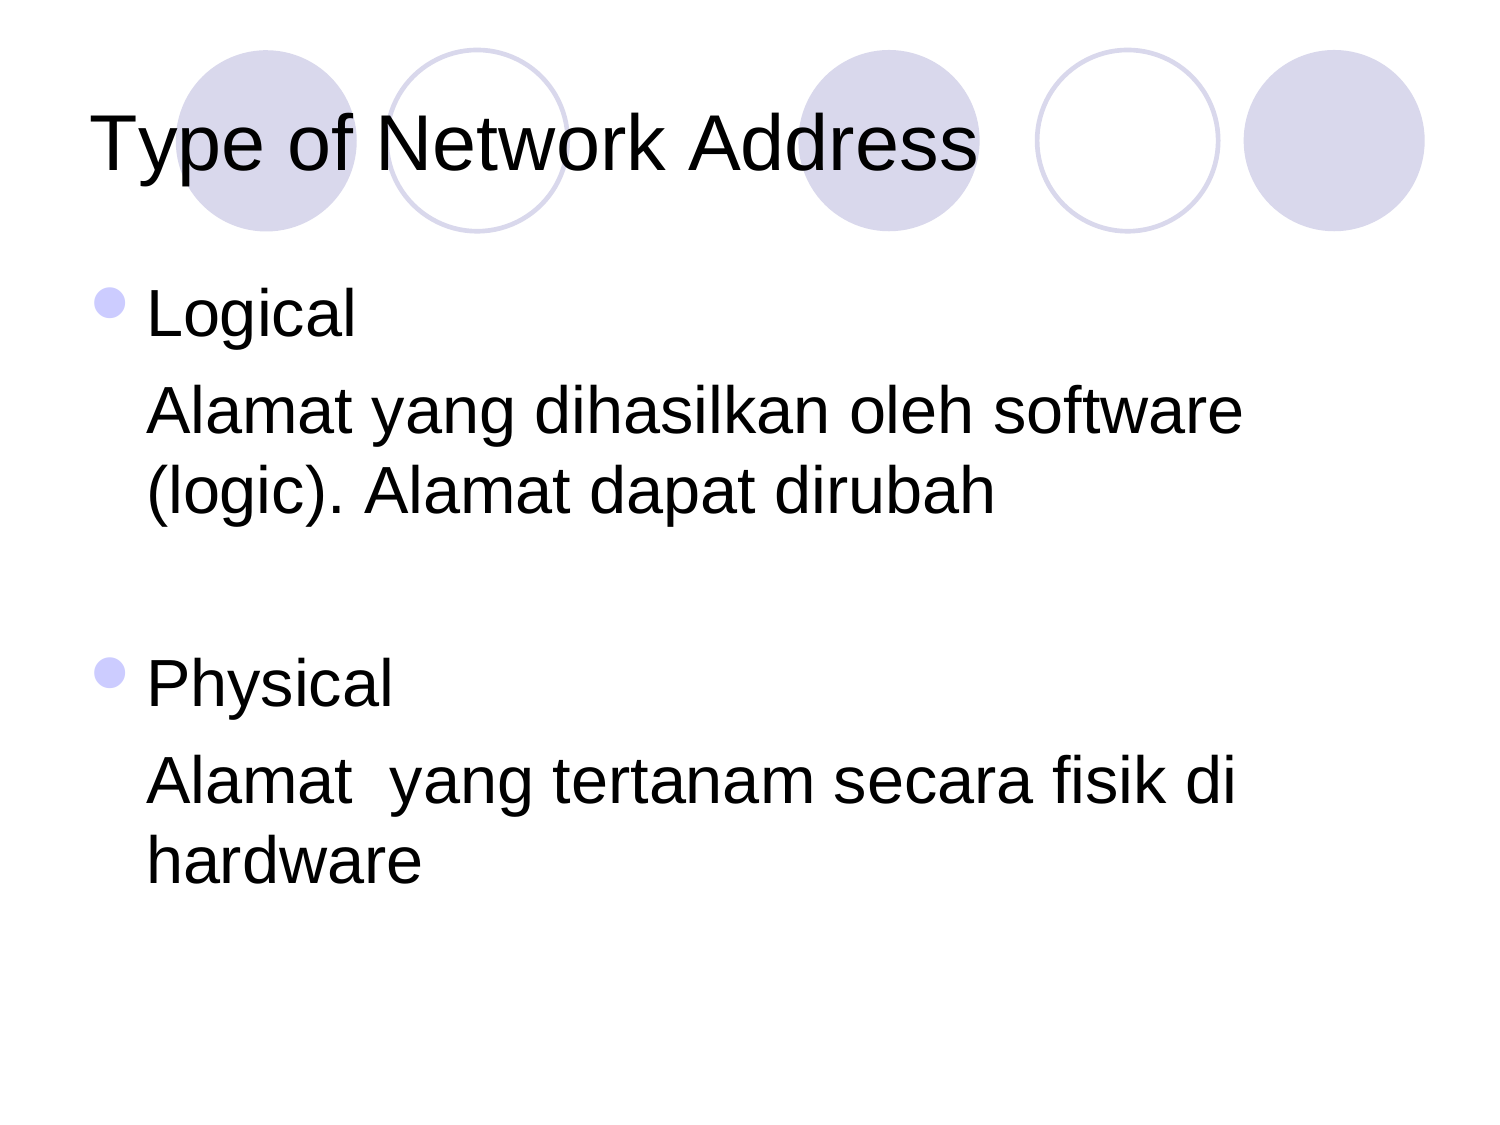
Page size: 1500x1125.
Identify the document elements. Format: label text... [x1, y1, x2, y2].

list Logical Alamat yang dihasilkan oleh software (logic). Alamat dapat dirubah Physical Alamat yang tertanam secara fisik di hardware [75, 262, 1426, 1006]
title Type of Network Address [75, 45, 1426, 233]
